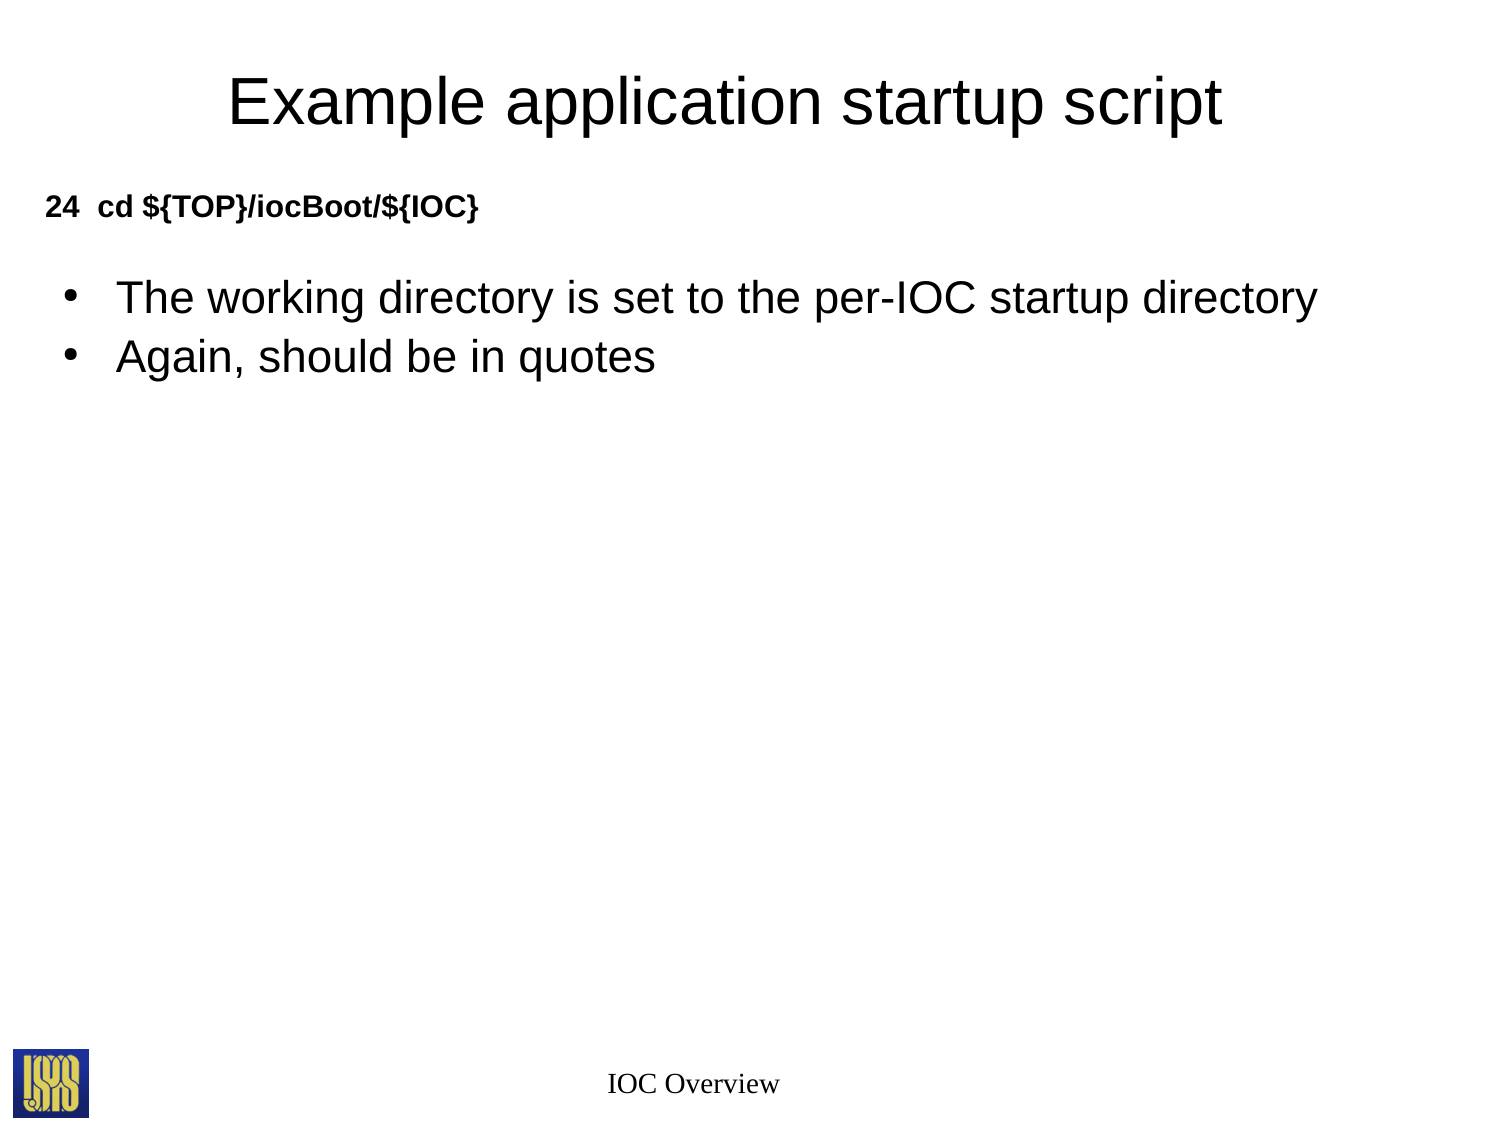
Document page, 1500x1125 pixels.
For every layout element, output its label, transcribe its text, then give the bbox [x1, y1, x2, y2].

title Example application startup script [55, 57, 1361, 146]
picture [13, 1049, 89, 1118]
list 24 cd ${TOP}/iocBoot/${IOC} The working directory is set to the per-IOC startup directory Again, should be in quotes [30, 183, 1447, 391]
